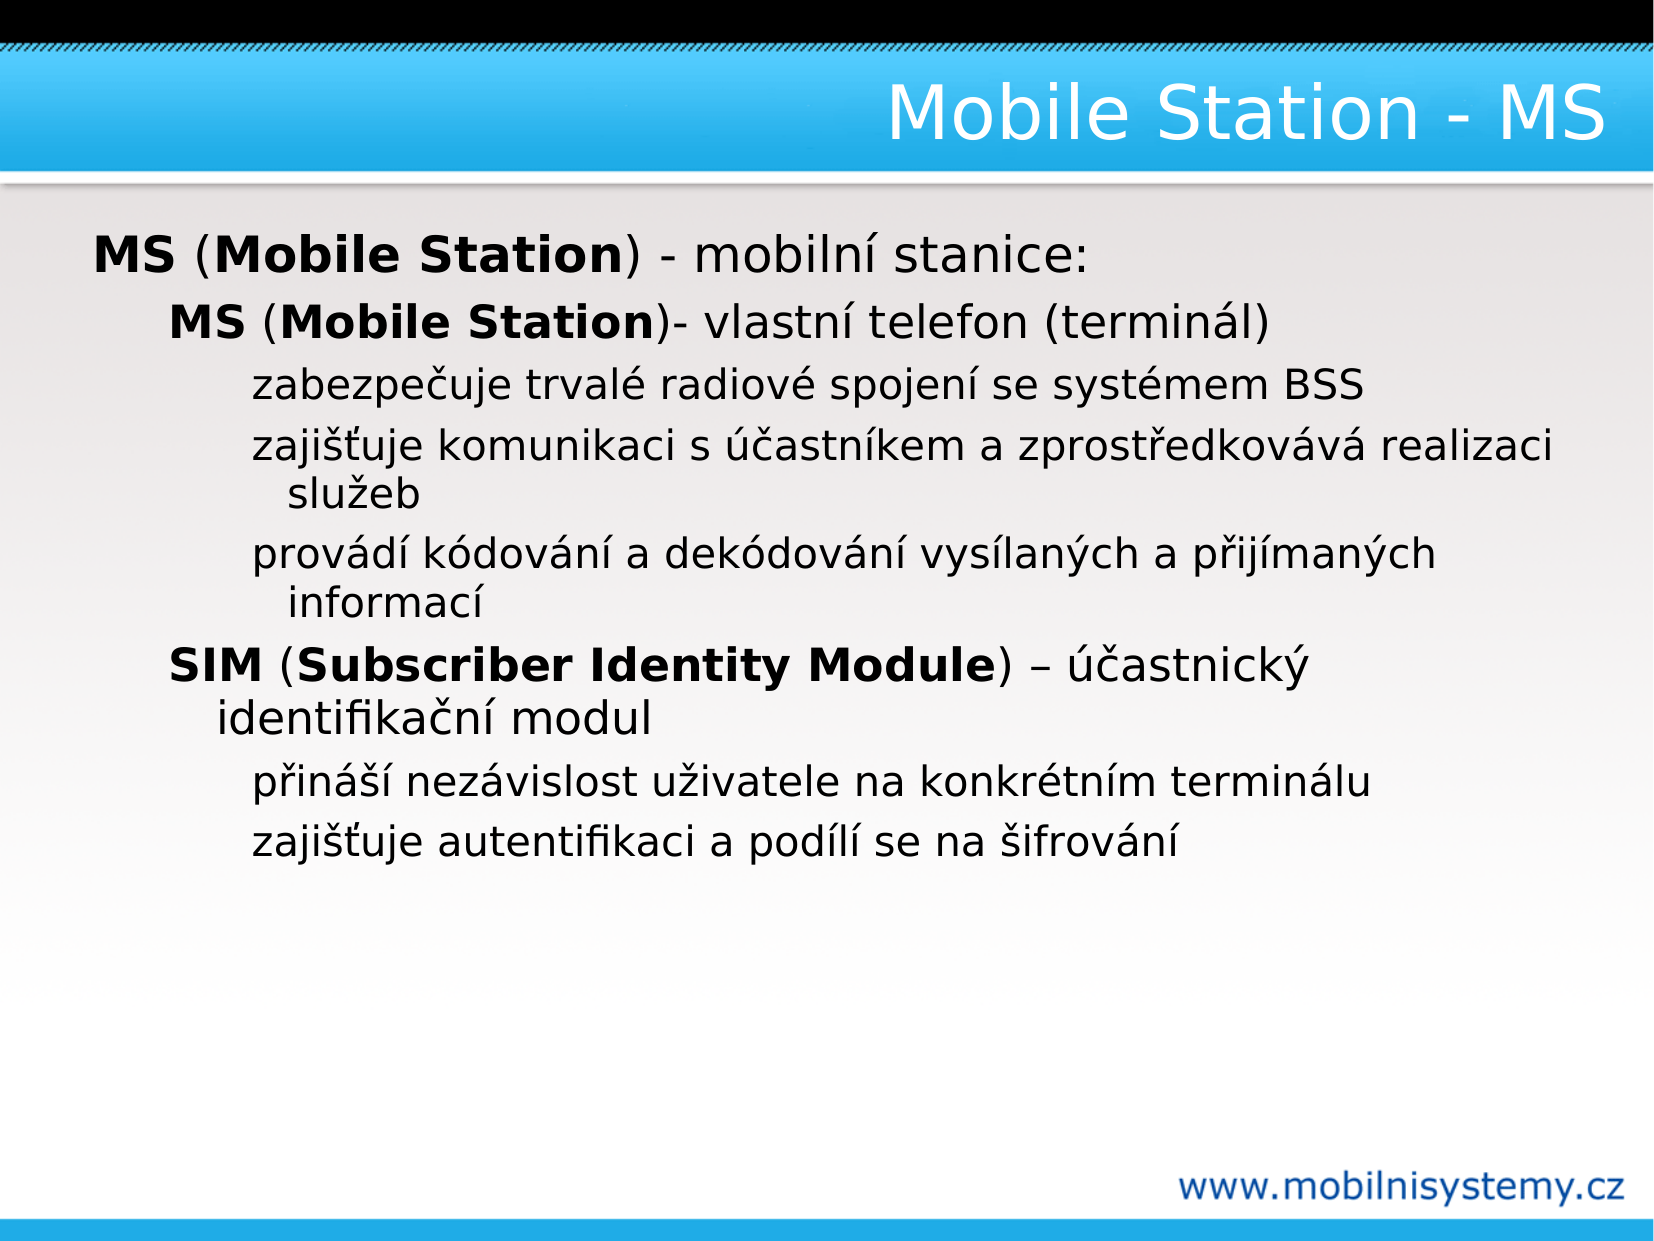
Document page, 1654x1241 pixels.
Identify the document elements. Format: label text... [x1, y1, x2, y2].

picture [0, 0, 1654, 1241]
list MS (Mobile Station) - mobilní stanice: MS (Mobile Station)- vlastní telefon (terminál) zabezpečuje trvalé radiové spojení se systémem BSS zajišťuje komunikaci s účastníkem a zprostředkovává realizaci služeb provádí kódování a dekódování vysílaných a přijímaných informací SIM (Subscriber Identity Module) – účastnický identifikační modul přináší nezávislost uživatele na konkrétním terminálu zajišťuje autentifikaci a podílí se na šifrování [32, 218, 1595, 1108]
title Mobile Station - MS [29, 49, 1624, 178]
